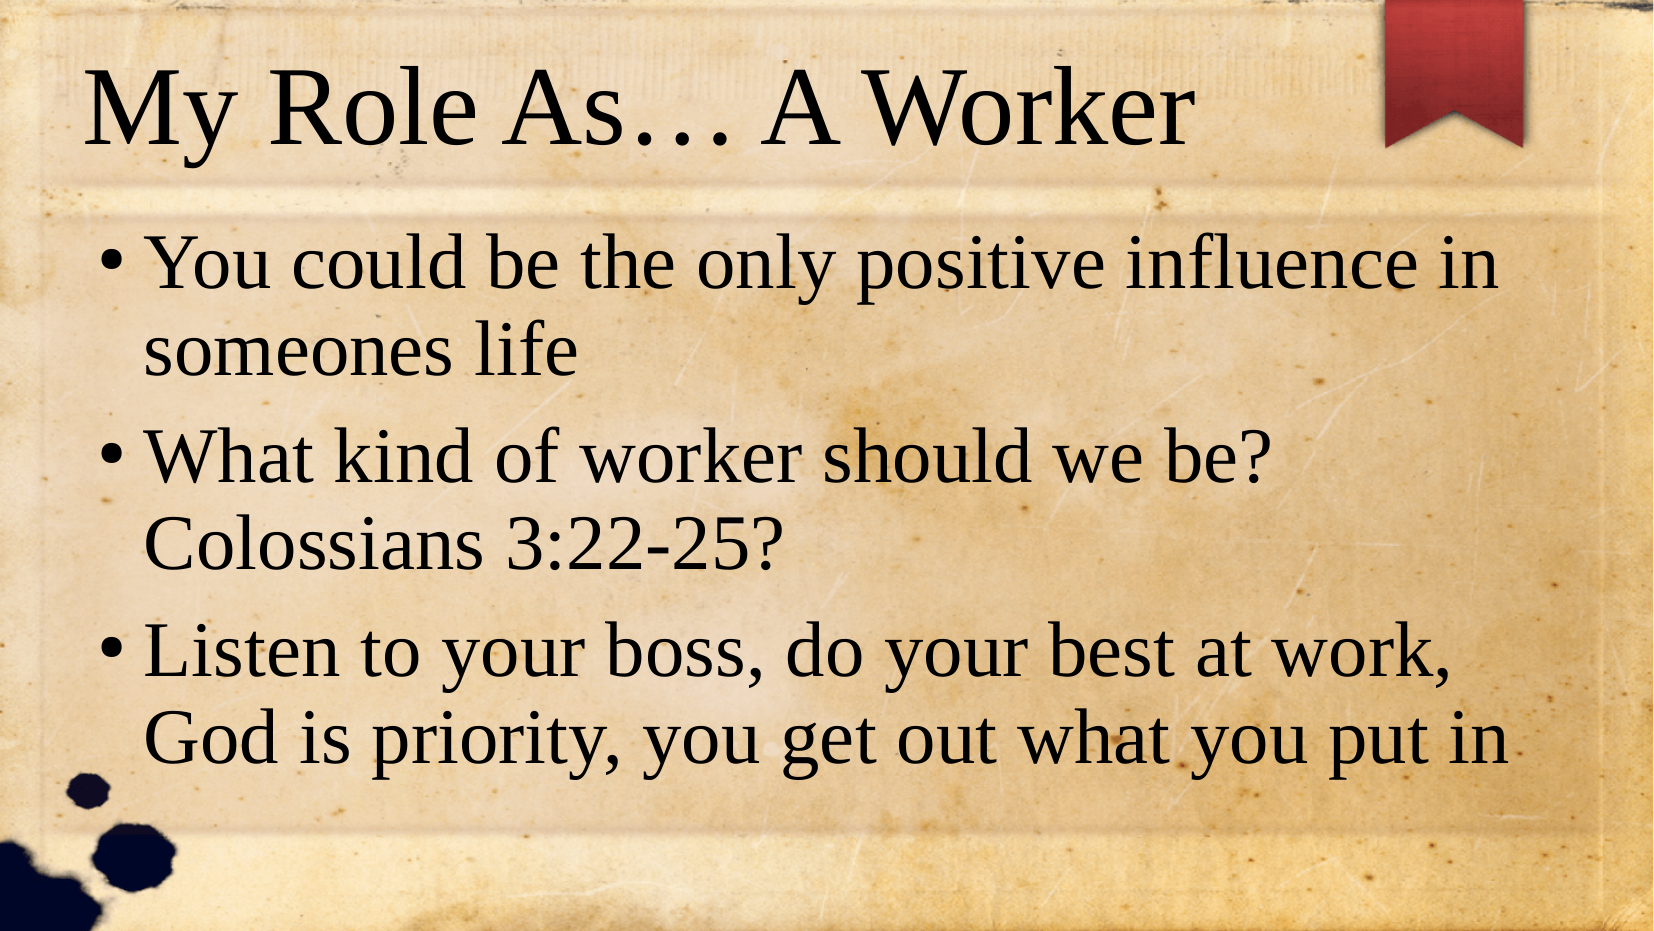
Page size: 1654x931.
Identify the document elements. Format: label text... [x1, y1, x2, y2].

picture [0, 0, 1654, 931]
list You could be the only positive influence in someones life What kind of worker should we be? Colossians 3:22-25? Listen to your boss, do your best at work, God is priority, you get out what you put in [82, 217, 1538, 863]
title My Role As… A Worker [82, 37, 1347, 178]
